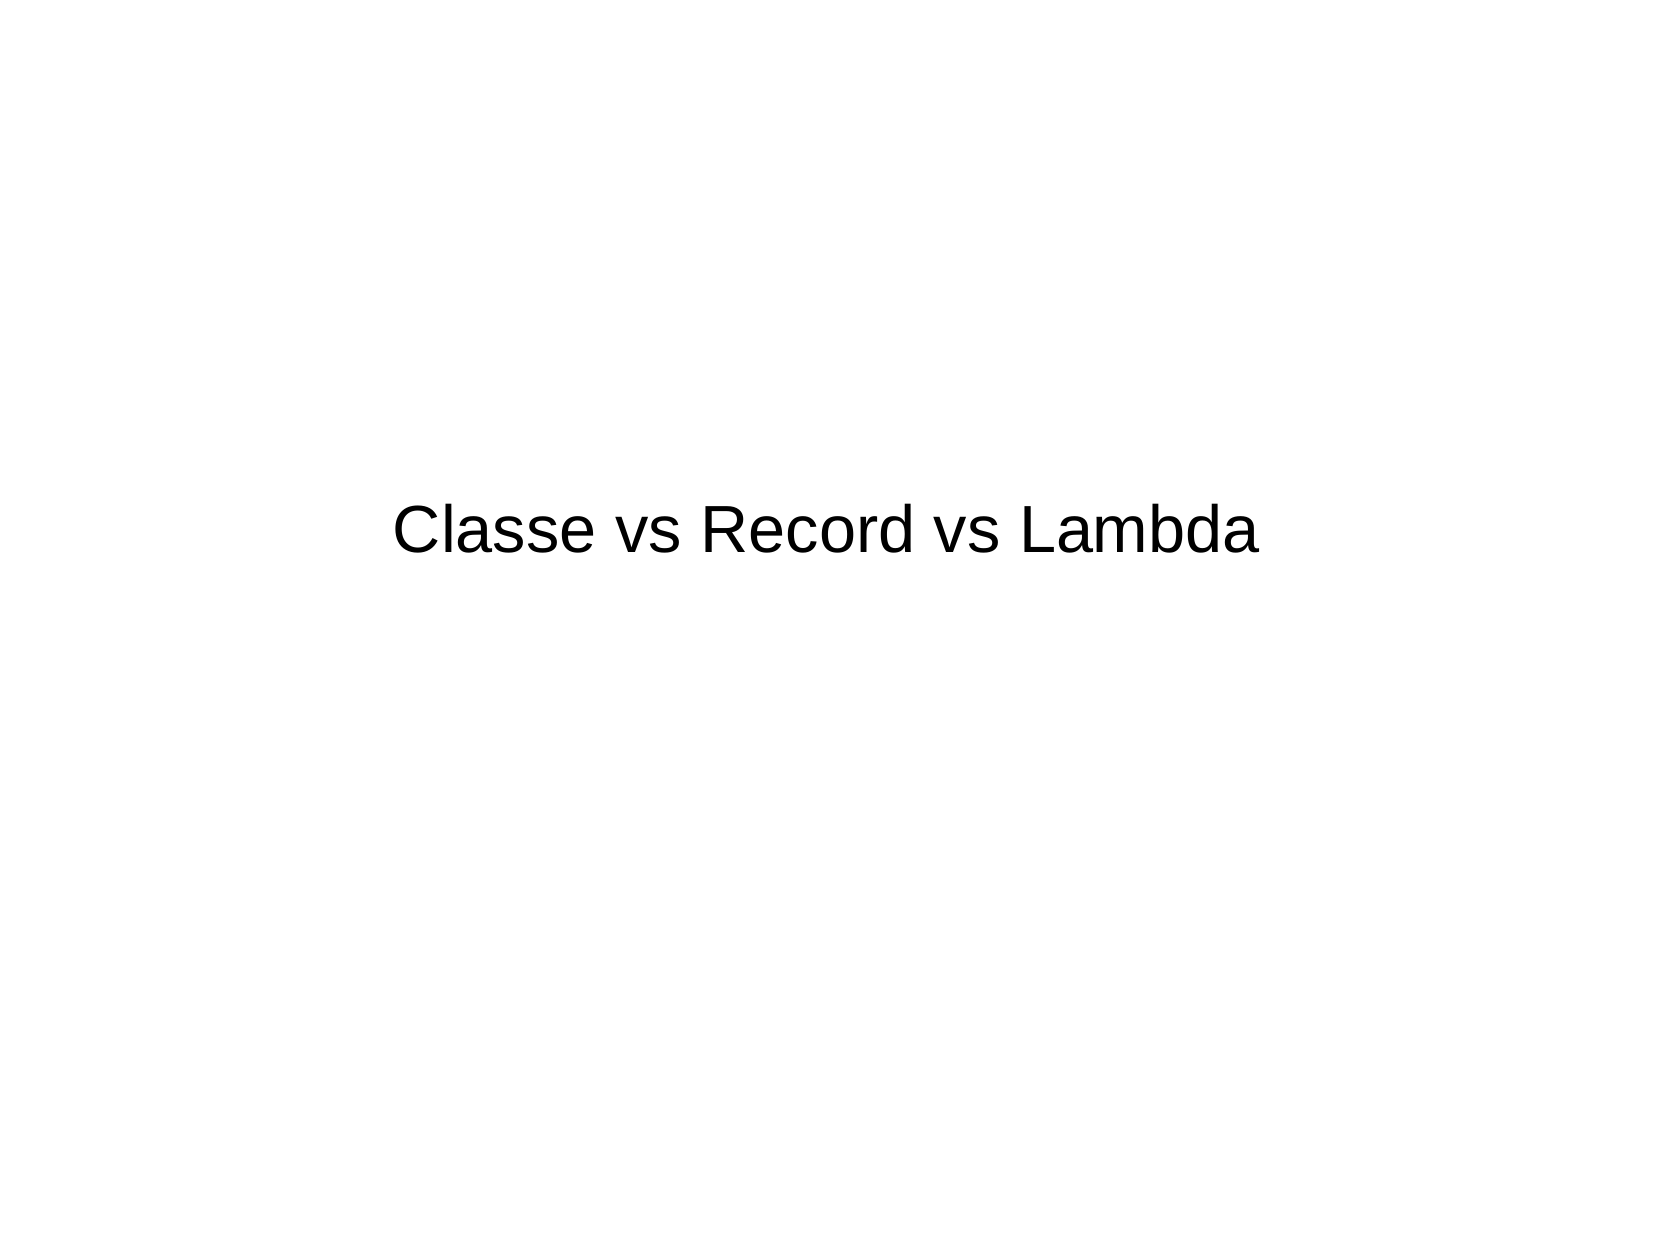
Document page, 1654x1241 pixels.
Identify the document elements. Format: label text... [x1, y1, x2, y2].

subtitle Classe vs Record vs Lambda [82, 49, 1571, 1010]
